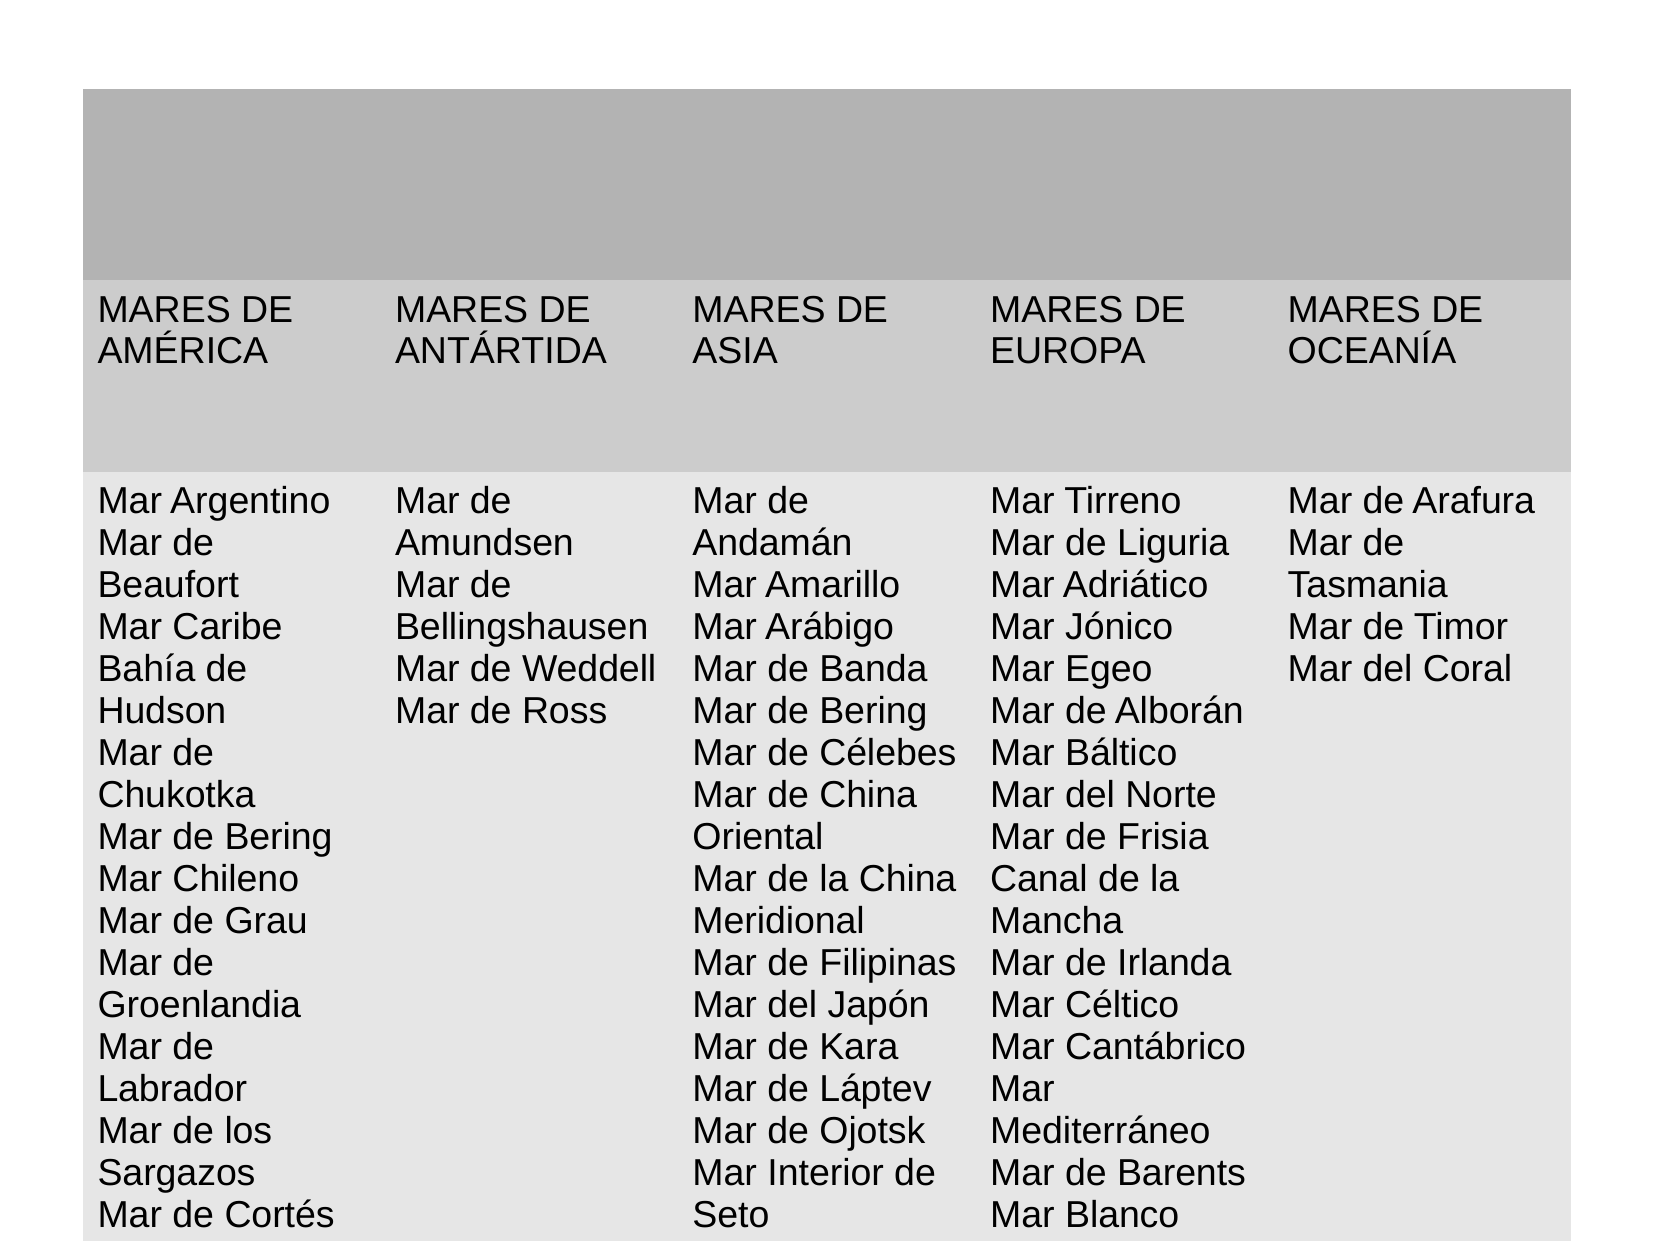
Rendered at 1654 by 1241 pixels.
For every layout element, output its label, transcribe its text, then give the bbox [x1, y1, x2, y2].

table_header [1273, 89, 1571, 280]
table_cell Mar de Amundsen Mar de Bellingshausen Mar de Weddell Mar de Ross [380, 472, 678, 1241]
table_header [975, 89, 1273, 280]
table_header [380, 89, 678, 280]
table_cell MARES DE ASIA [678, 280, 975, 472]
table_cell MARES DE OCEANÍA [1273, 280, 1571, 472]
table_cell Mar de Arafura Mar de Tasmania Mar de Timor Mar del Coral [1273, 472, 1571, 1241]
table_cell Mar Tirreno Mar de Liguria Mar Adriático Mar Jónico Mar Egeo Mar de Alborán Mar Báltico Mar del Norte Mar de Frisia Canal de la Mancha Mar de Irlanda Mar Céltico Mar Cantábrico Mar Mediterráneo Mar de Barents Mar Blanco Mar Negro Mar de Mármara Mar de Azov [975, 472, 1273, 1241]
table_cell MARES DE EUROPA [975, 280, 1273, 472]
table_cell Mar Argentino Mar de Beaufort Mar Caribe Bahía de Hudson Mar de Chukotka Mar de Bering Mar Chileno Mar de Grau Mar de Groenlandia Mar de Labrador Mar de los Sargazos Mar de Cortés Golfo de México Golfo de Venezuela Golfo de Guayaquil Golfo de Fonseca [83, 472, 380, 1241]
table_header [83, 89, 380, 280]
table_cell Mar de Andamán Mar Amarillo Mar Arábigo Mar de Banda Mar de Bering Mar de Célebes Mar de China Oriental Mar de la China Meridional Mar de Filipinas Mar del Japón Mar de Kara Mar de Láptev Mar de Ojotsk Mar Interior de Seto Mar Rojo Mar de Siberia Oriental Mar de Joló [678, 472, 975, 1241]
table_cell MARES DE ANTÁRTIDA [380, 280, 678, 472]
table_cell MARES DE AMÉRICA [83, 280, 380, 472]
table_header [678, 89, 975, 280]
